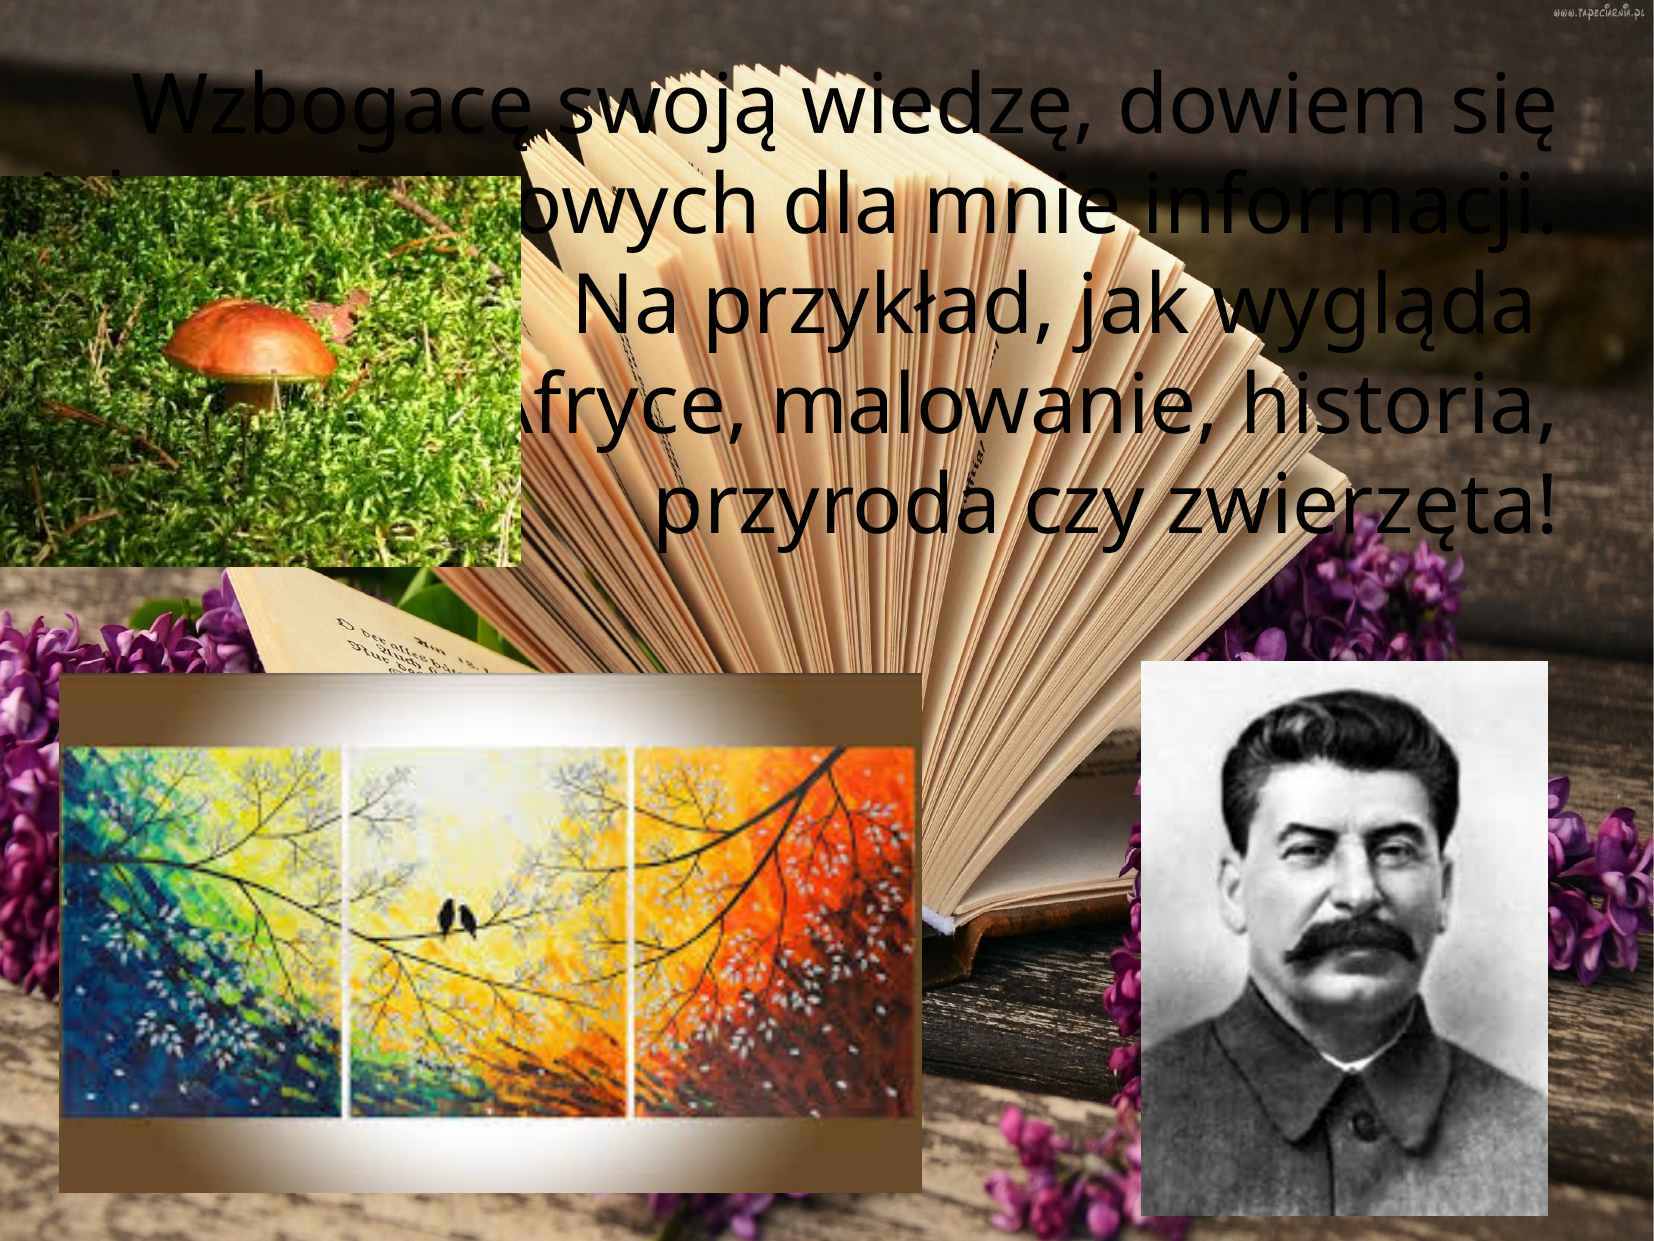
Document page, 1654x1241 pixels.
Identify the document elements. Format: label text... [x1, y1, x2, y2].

picture [0, 176, 521, 567]
title Wzbogacę swoją wiedzę, dowiem się ciekawych i nowych dla mnie informacji. Na przykład, jak wygląda życie w Afryce, malowanie, historia, przyroda czy zwierzęta! [0, 0, 1625, 689]
picture [59, 673, 922, 1193]
picture [1141, 661, 1548, 1216]
